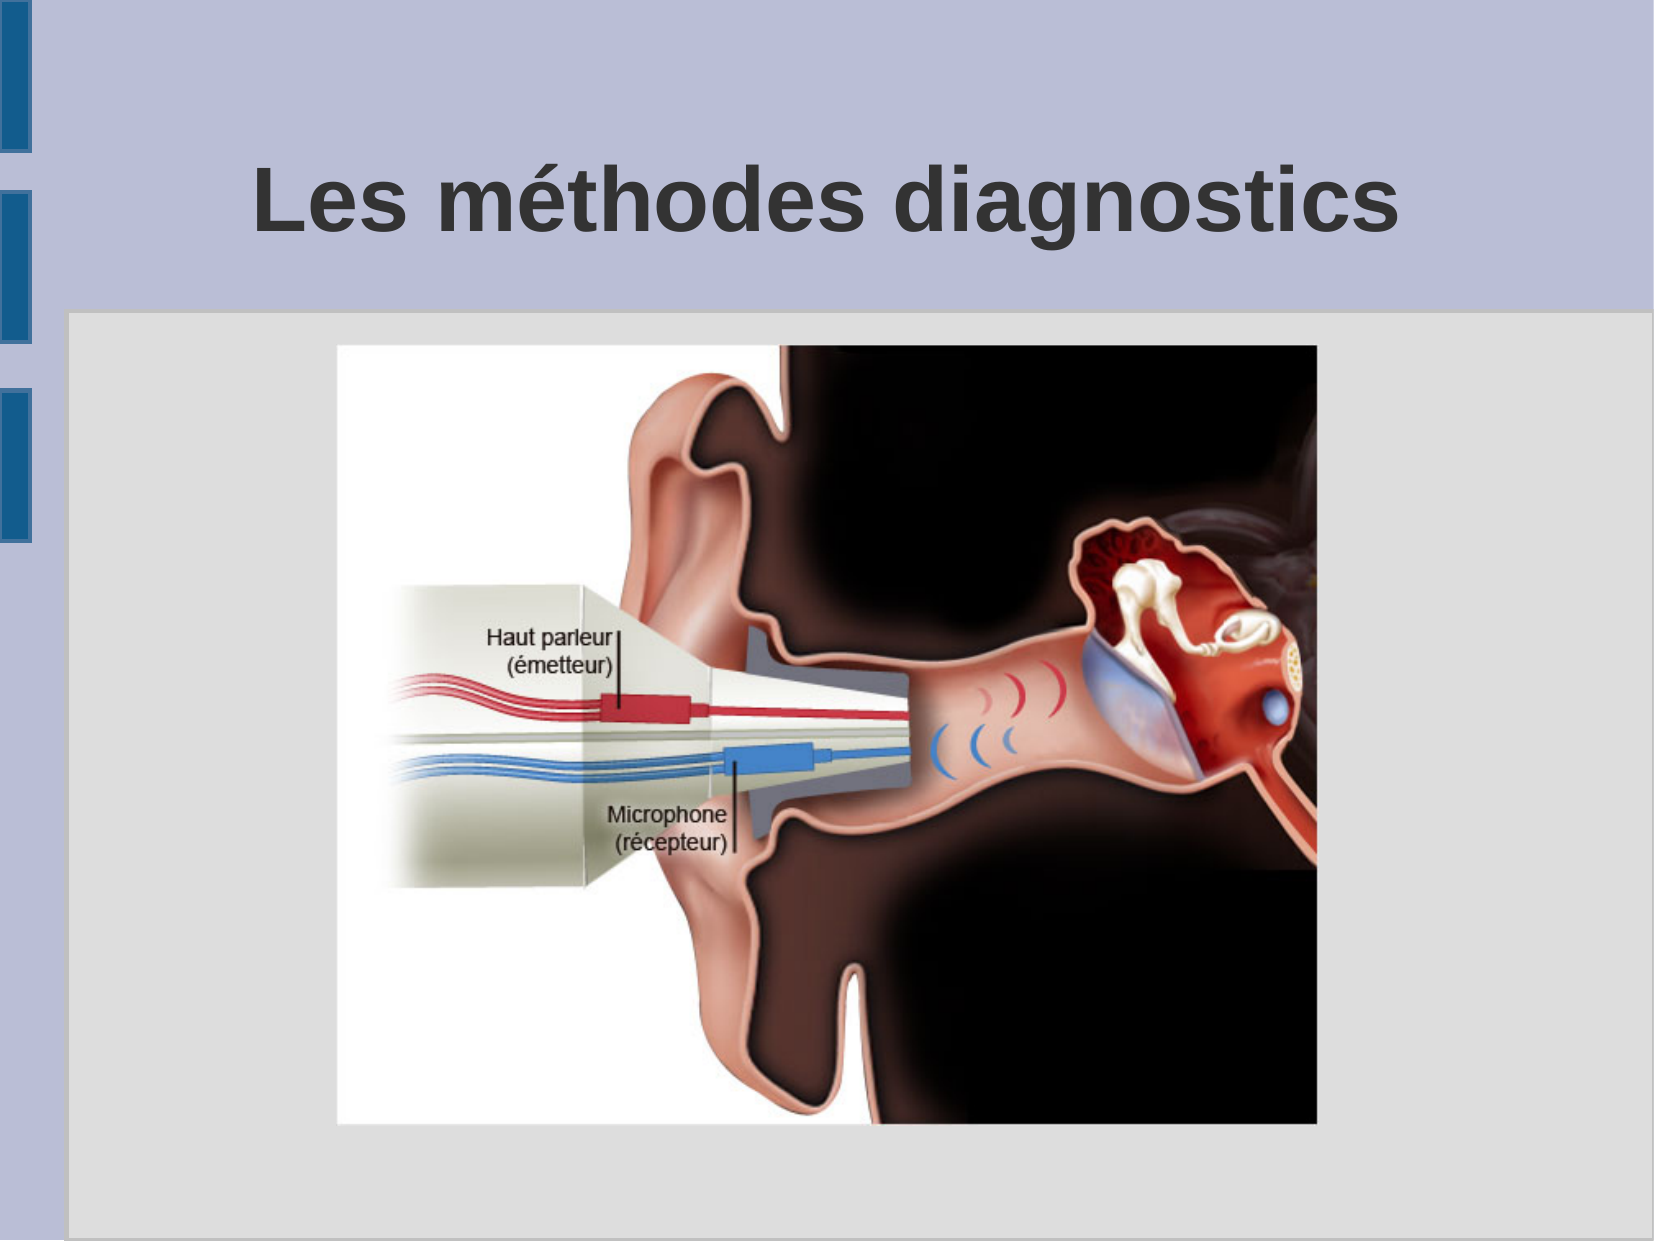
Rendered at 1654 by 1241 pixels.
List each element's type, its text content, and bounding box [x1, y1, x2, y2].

title Les méthodes diagnostics [121, 91, 1534, 299]
picture [336, 344, 1319, 1126]
